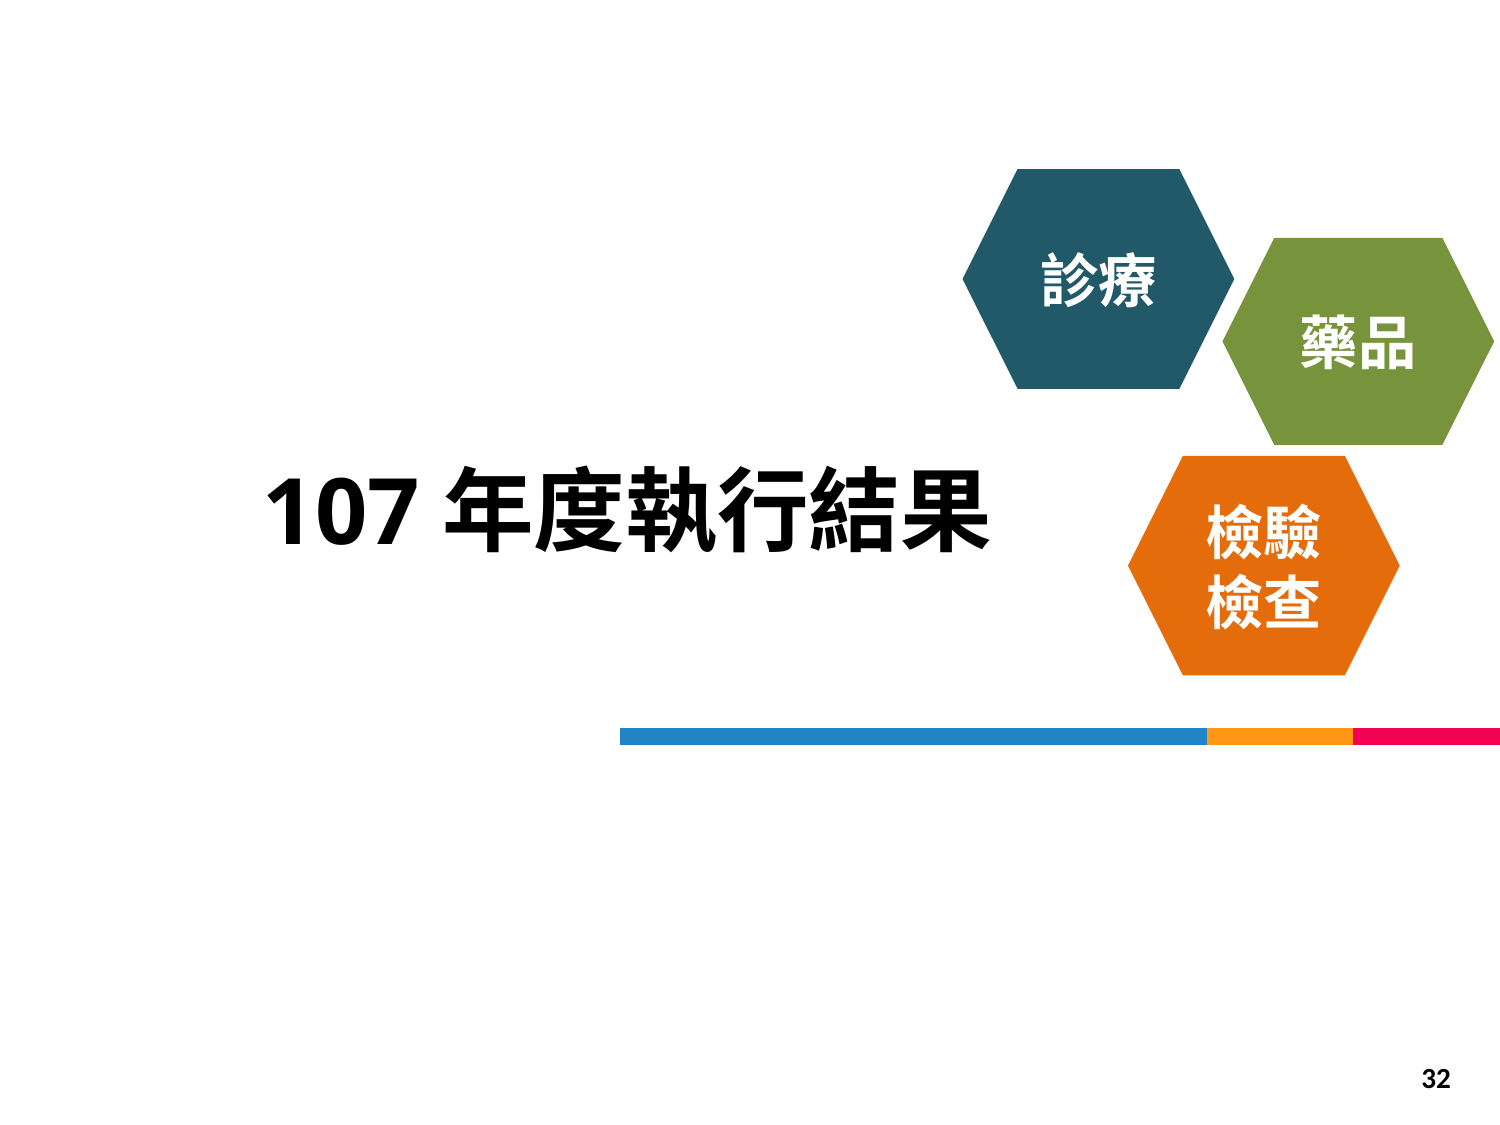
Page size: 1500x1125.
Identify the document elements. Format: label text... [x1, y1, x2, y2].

text_box <編號> [1391, 1043, 1482, 1113]
text_box 藥品 [1222, 237, 1495, 445]
title 107年度執行結果 [0, 444, 1259, 587]
text_box 檢驗檢查 [1128, 455, 1400, 676]
text_box 診療 [962, 169, 1235, 389]
